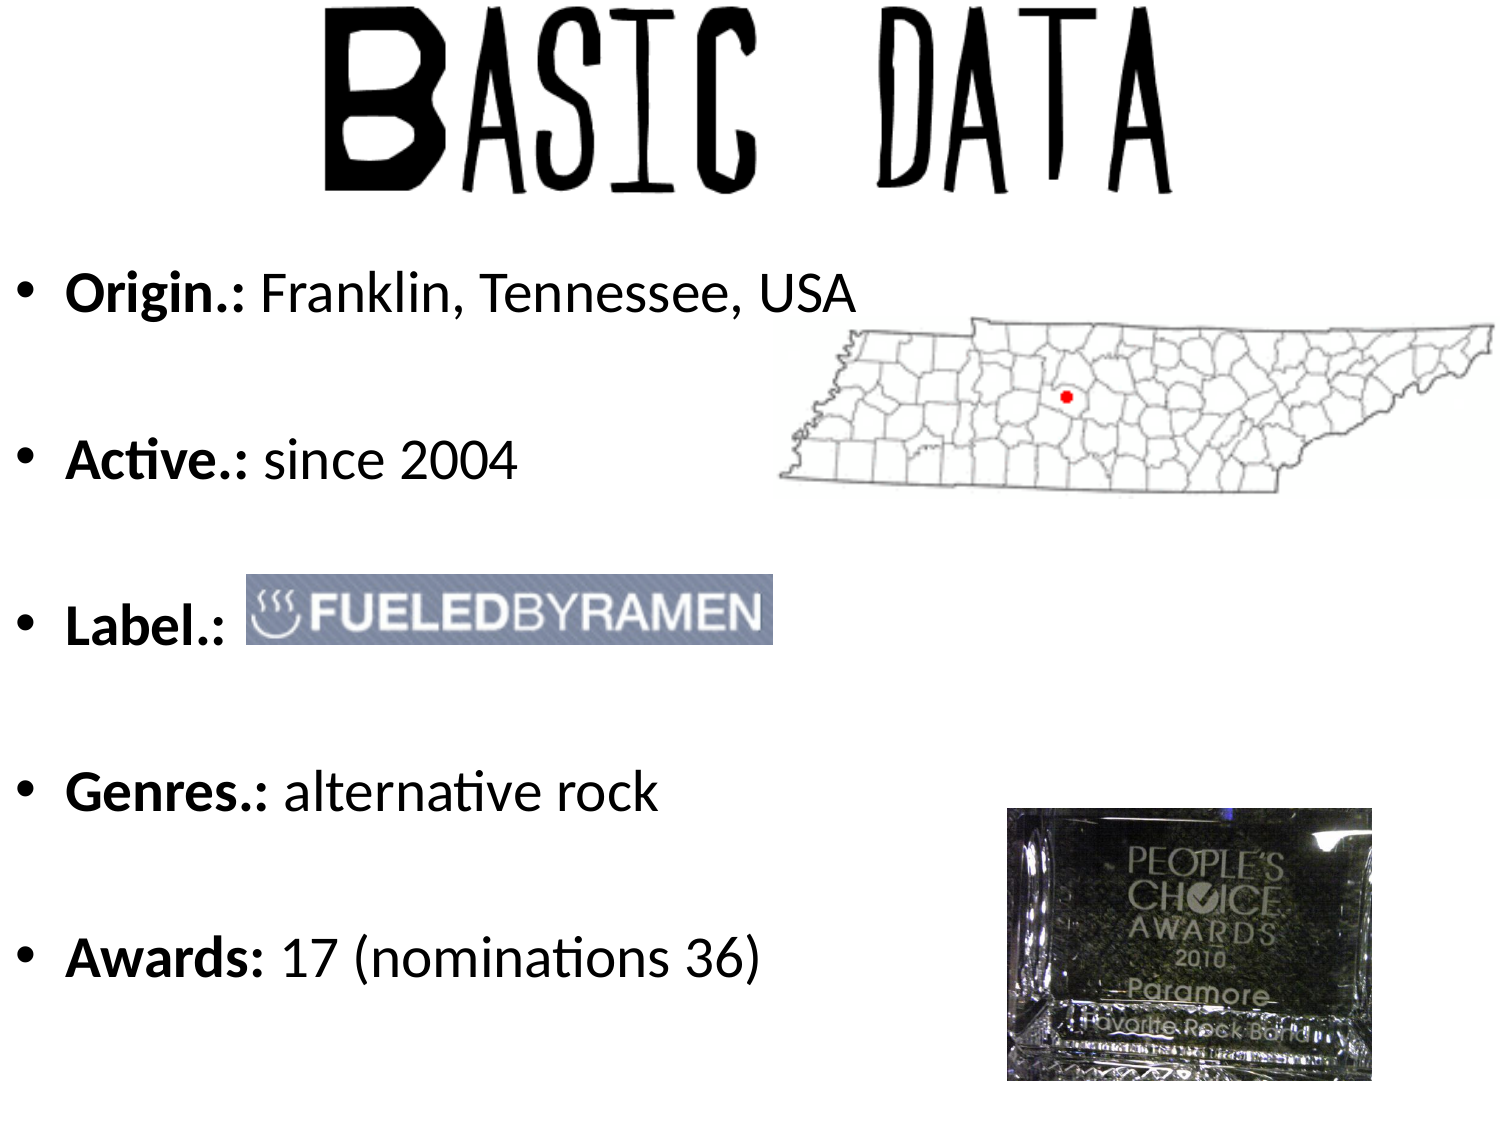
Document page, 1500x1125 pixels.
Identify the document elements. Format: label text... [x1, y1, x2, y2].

picture [246, 574, 773, 645]
picture [1007, 808, 1372, 1081]
list Origin.: Franklin, Tennessee, USA Active.: since 2004 Label.: Genres.: alternative rock Awards: 17 (nominations 36) [0, 246, 1425, 1005]
picture [1425, 316, 1500, 499]
picture [316, 0, 1179, 202]
